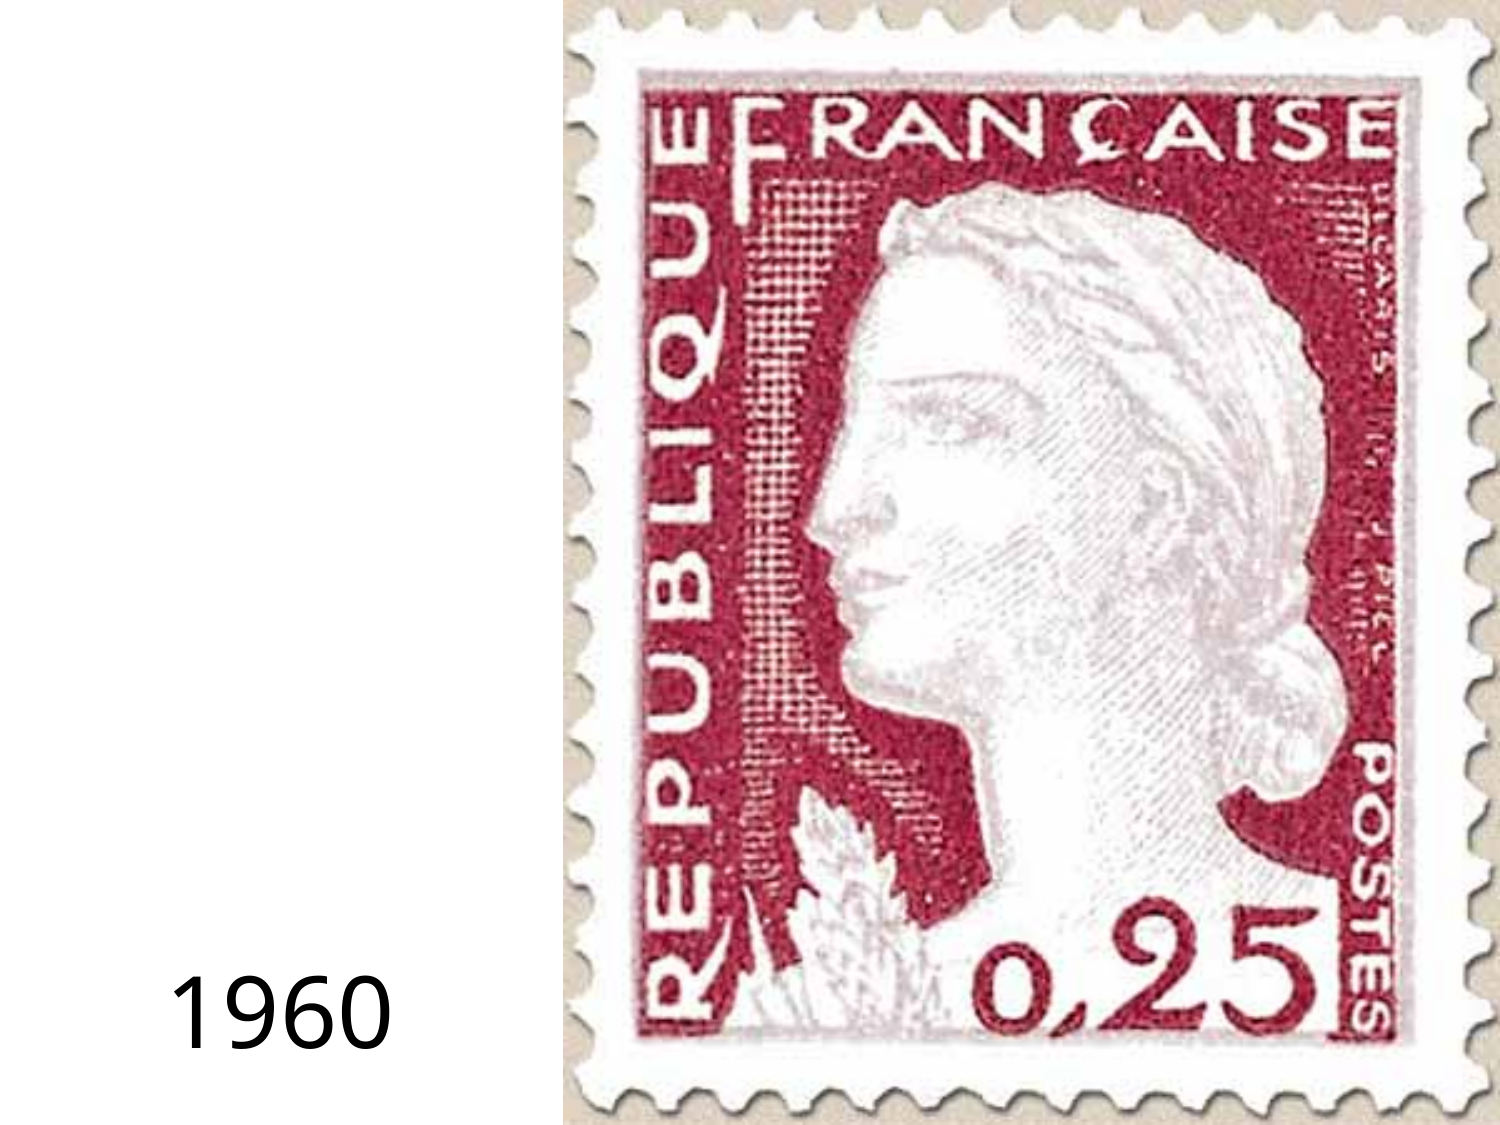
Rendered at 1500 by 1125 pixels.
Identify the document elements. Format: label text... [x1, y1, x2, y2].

picture [563, 0, 1500, 1125]
text_box 1960 [151, 940, 410, 1077]
